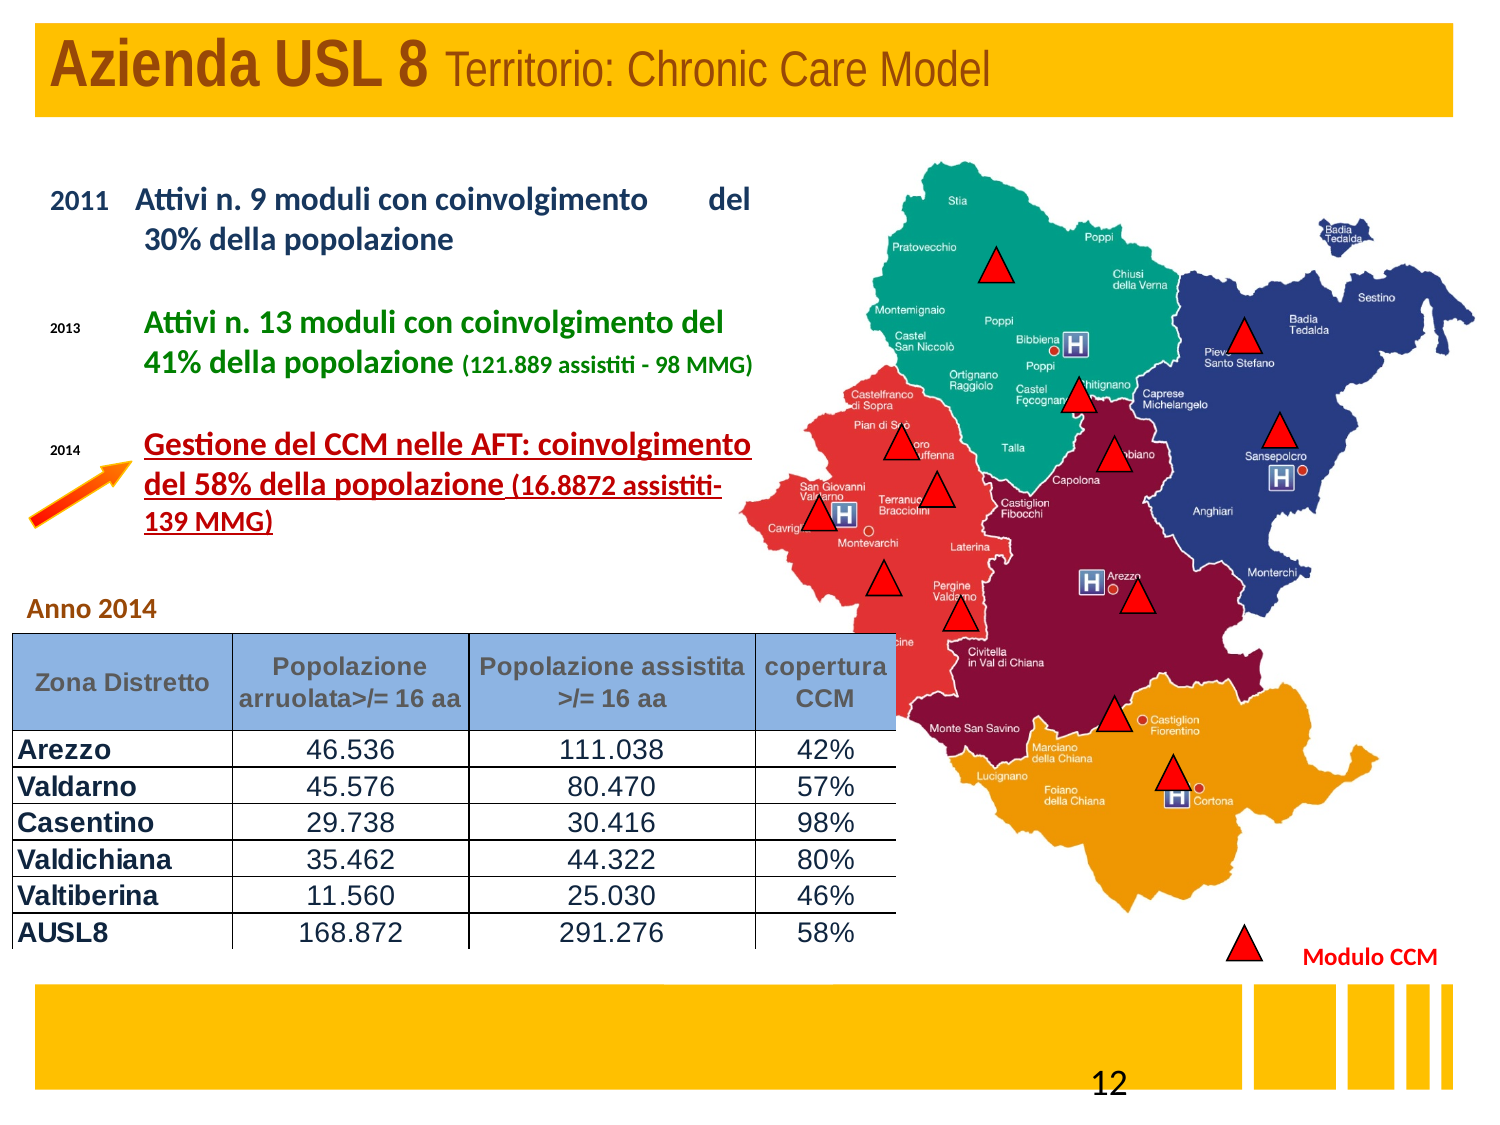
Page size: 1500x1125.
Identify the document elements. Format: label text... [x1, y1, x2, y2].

slide_number <numero> [1074, 1042, 1425, 1103]
text_box [1253, 984, 1336, 1042]
chart [11, 632, 898, 951]
text_box [1441, 984, 1453, 1090]
text_box [1120, 577, 1156, 614]
text_box [1262, 412, 1298, 448]
text_box [35, 951, 1243, 1090]
text_box Modulo CCM [1287, 925, 1477, 978]
text_box 2011 Attivi n. 9 moduli con coinvolgimento del 30% della popolazione Attivi n. 13 moduli con coinvolgimento del 41% della popolazione (121.889 assistiti - 98 MMG) Gestione del CCM nelle AFT: coinvolgimento del 58% della popolazione (16.8872 assistiti- 139 MMG) [35, 128, 780, 545]
text_box [980, 249, 1013, 282]
text_box [884, 424, 920, 460]
text_box [866, 560, 902, 596]
text_box [1063, 379, 1097, 413]
text_box [1096, 436, 1133, 472]
text_box Anno 2014 [11, 574, 235, 632]
text_box [1406, 984, 1430, 1090]
text_box [29, 461, 132, 529]
text_box [1155, 754, 1192, 791]
text_box [1096, 696, 1133, 732]
text_box Azienda USL 8 Territorio: Chronic Care Model [35, 11, 1489, 141]
text_box [943, 595, 979, 631]
text_box [801, 495, 837, 531]
text_box [1226, 925, 1263, 961]
text_box [1226, 317, 1263, 354]
picture [695, 159, 1477, 938]
text_box [919, 471, 955, 507]
text_box [1347, 984, 1395, 1042]
